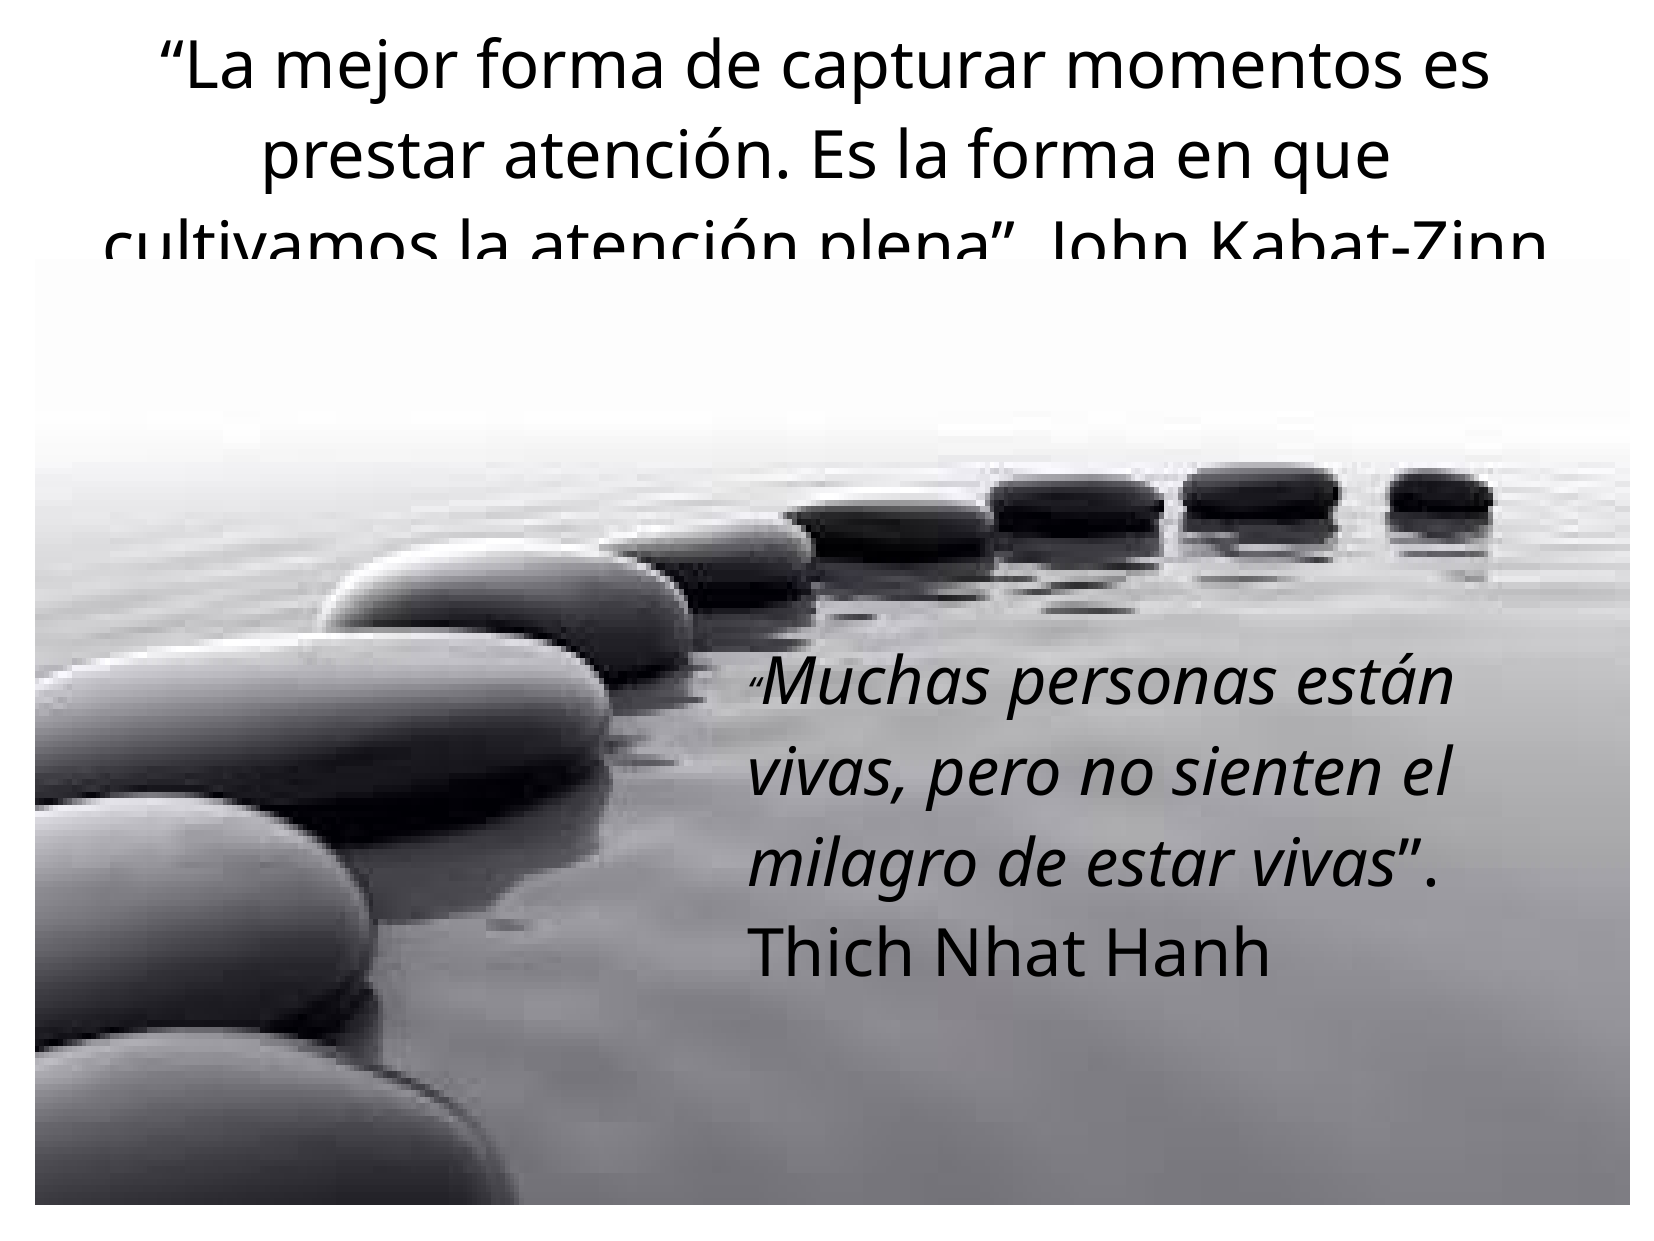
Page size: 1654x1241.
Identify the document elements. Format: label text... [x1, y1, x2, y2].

title “La mejor forma de capturar momentos es prestar atención. Es la forma en que cultivamos la atención plena”. John Kabat-Zinn [82, 35, 1571, 259]
picture [35, 259, 1630, 1205]
text_box “Muchas personas están vivas, pero no sienten el milagro de estar vivas”. Thich Nhat Hanh [732, 625, 1571, 955]
